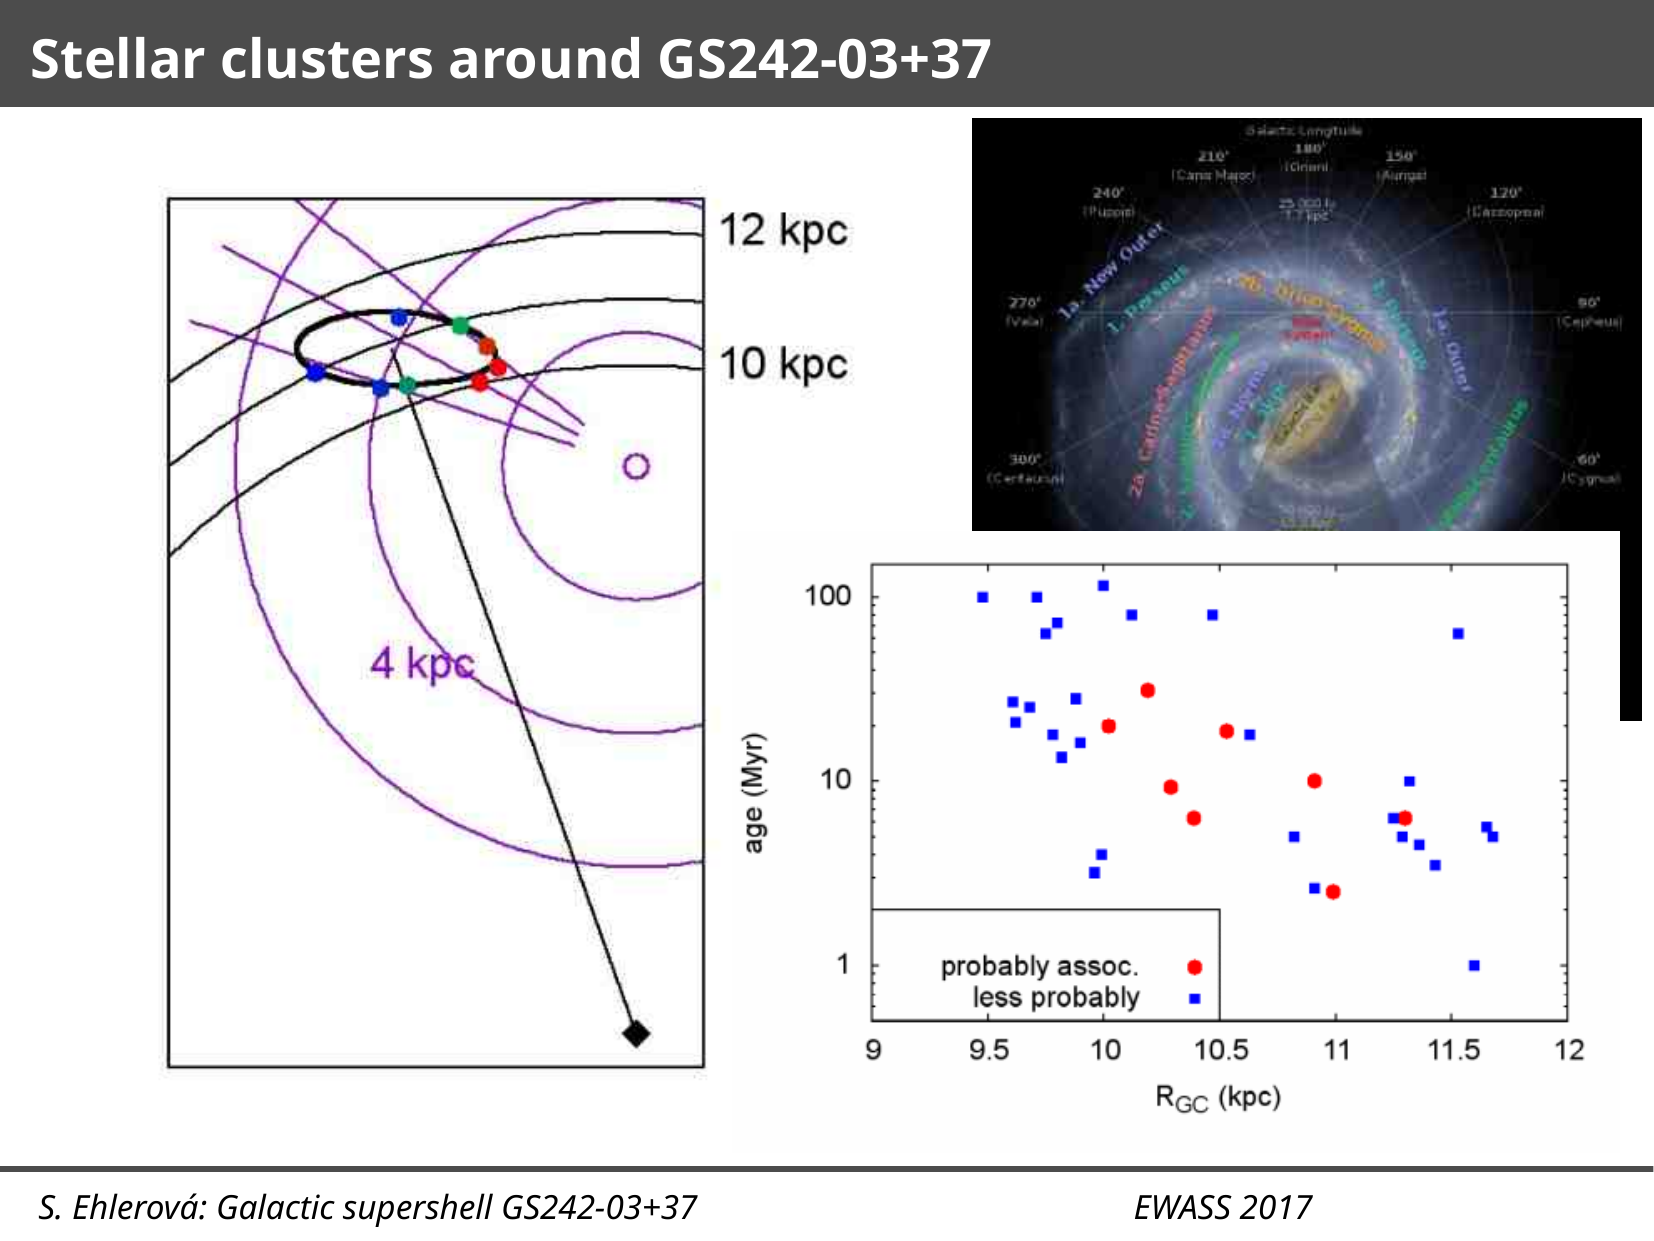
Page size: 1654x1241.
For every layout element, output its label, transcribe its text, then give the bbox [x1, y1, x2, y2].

picture [25, 118, 1642, 1153]
text_box Stellar clusters around GS242-03+37 [15, 13, 1183, 95]
text_box [0, 0, 1654, 107]
text_box S. Ehlerová: Galactic supershell GS242-03+37 EWASS 2017 [23, 1176, 1643, 1232]
